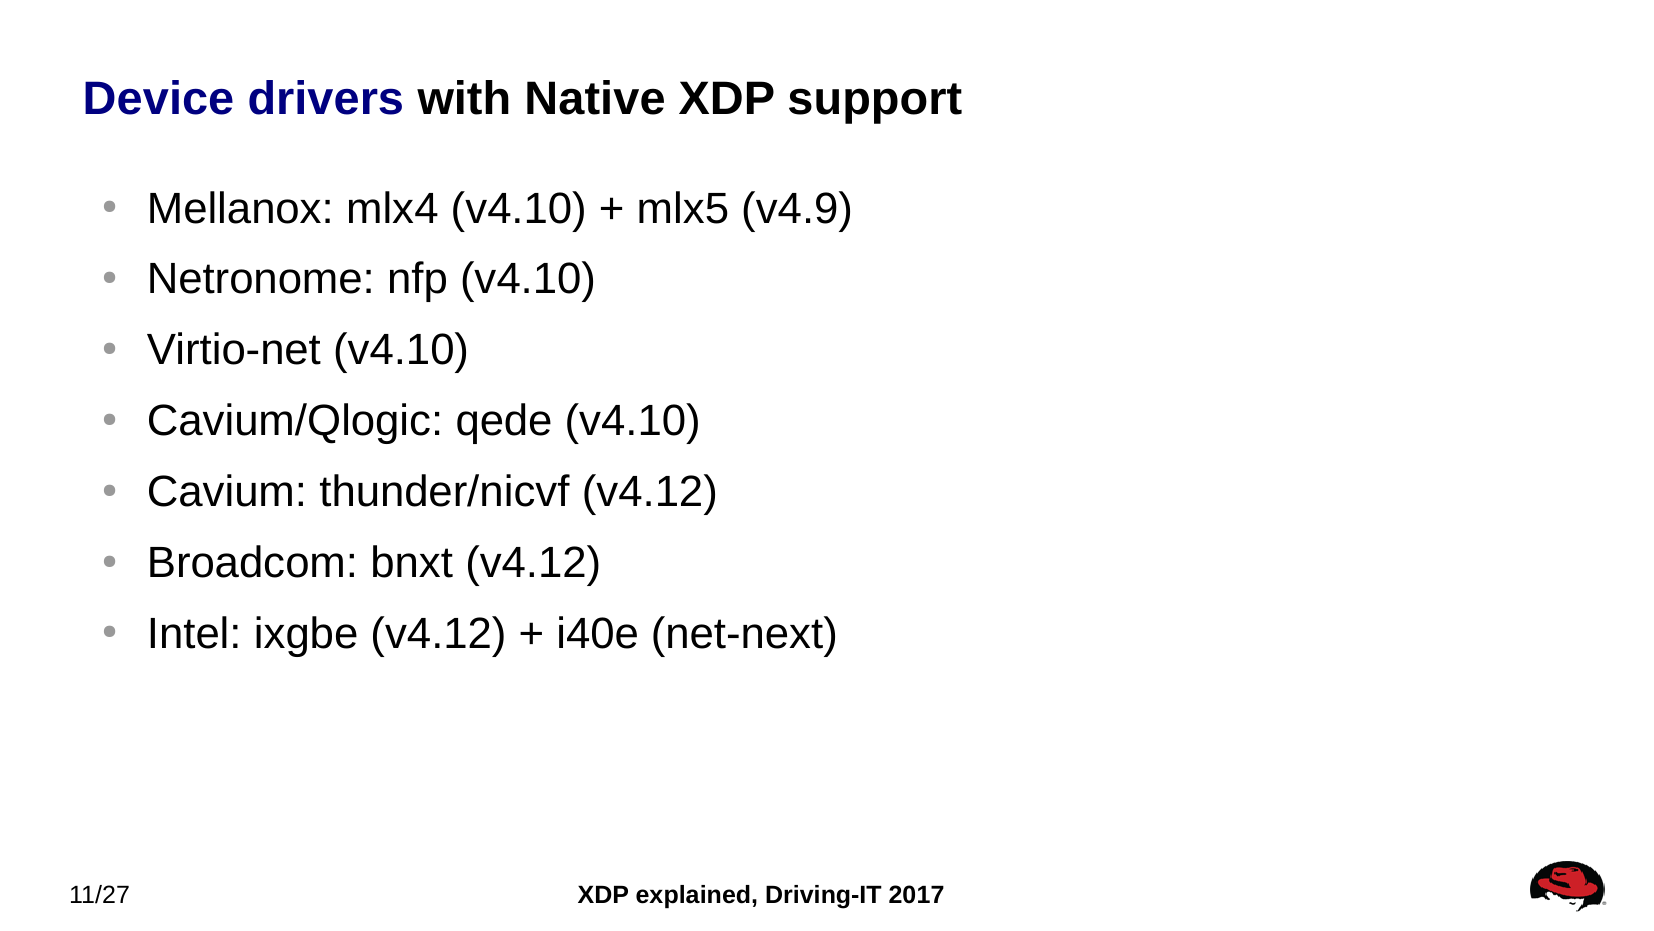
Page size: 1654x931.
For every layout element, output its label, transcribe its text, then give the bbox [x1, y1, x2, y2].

list Mellanox: mlx4 (v4.10) + mlx5 (v4.9) Netronome: nfp (v4.10) Virtio-net (v4.10) Cavium/Qlogic: qede (v4.10) Cavium: thunder/nicvf (v4.12) Broadcom: bnxt (v4.12) Intel: ixgbe (v4.12) + i40e (net-next) [86, 183, 1575, 779]
picture [1529, 859, 1613, 918]
title Device drivers with Native XDP support [82, 28, 1571, 169]
